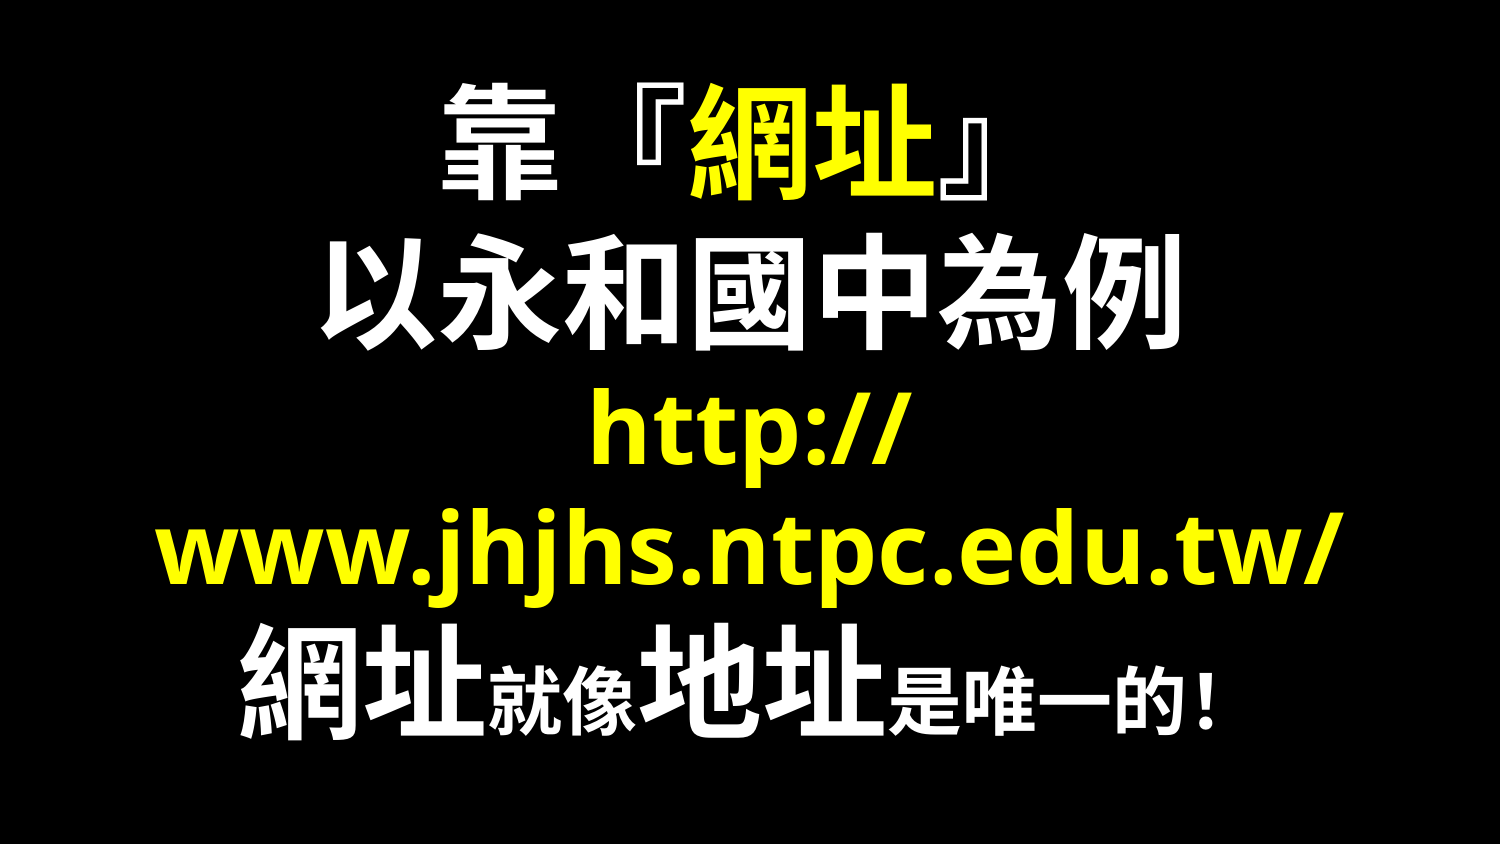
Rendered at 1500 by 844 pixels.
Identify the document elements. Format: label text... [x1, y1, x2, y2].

title 靠『網址』 以永和國中為例 http://www.jhjhs.ntpc.edu.tw/ 網址就像地址是唯一的！ [0, 73, 1500, 745]
